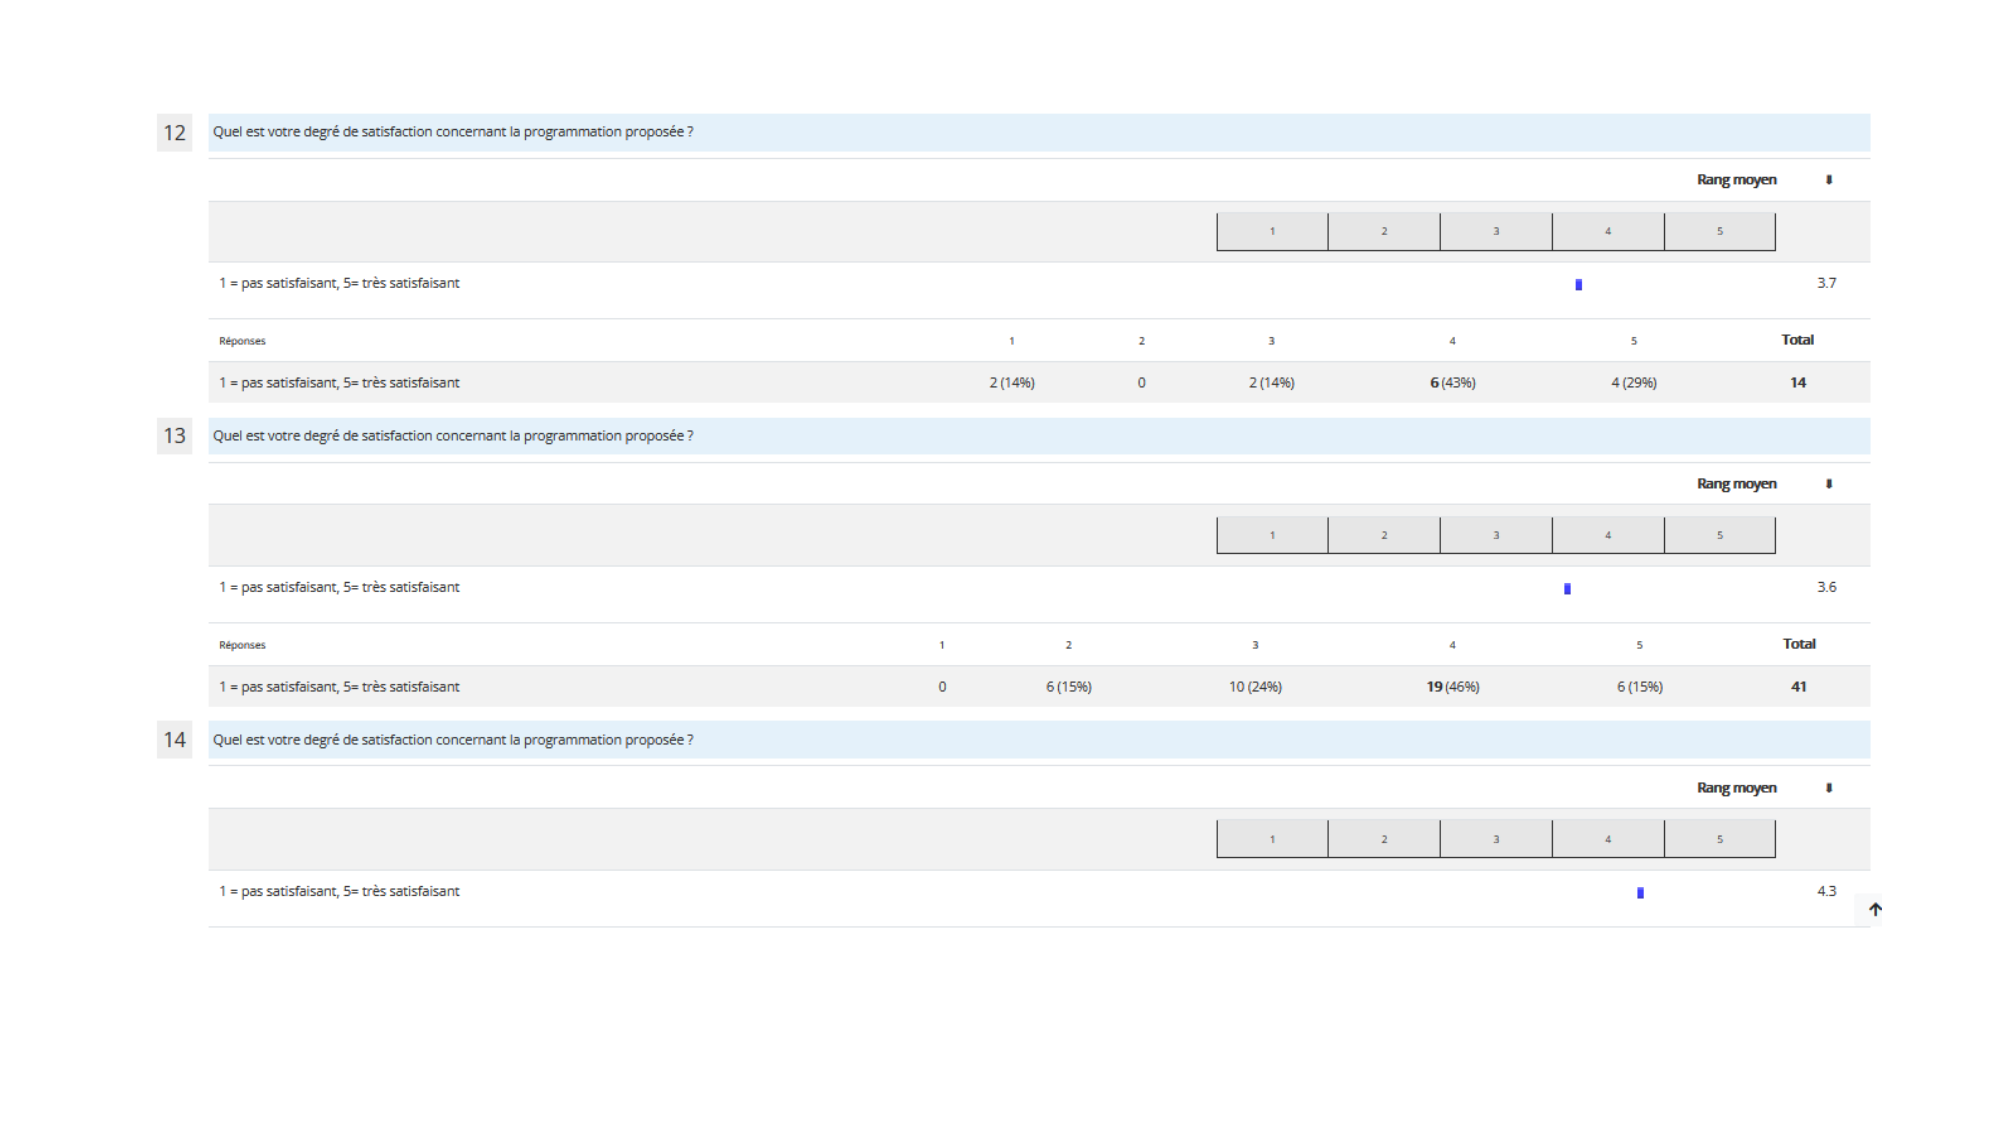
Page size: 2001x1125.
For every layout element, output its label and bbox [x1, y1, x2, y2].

picture [142, 105, 1882, 934]
